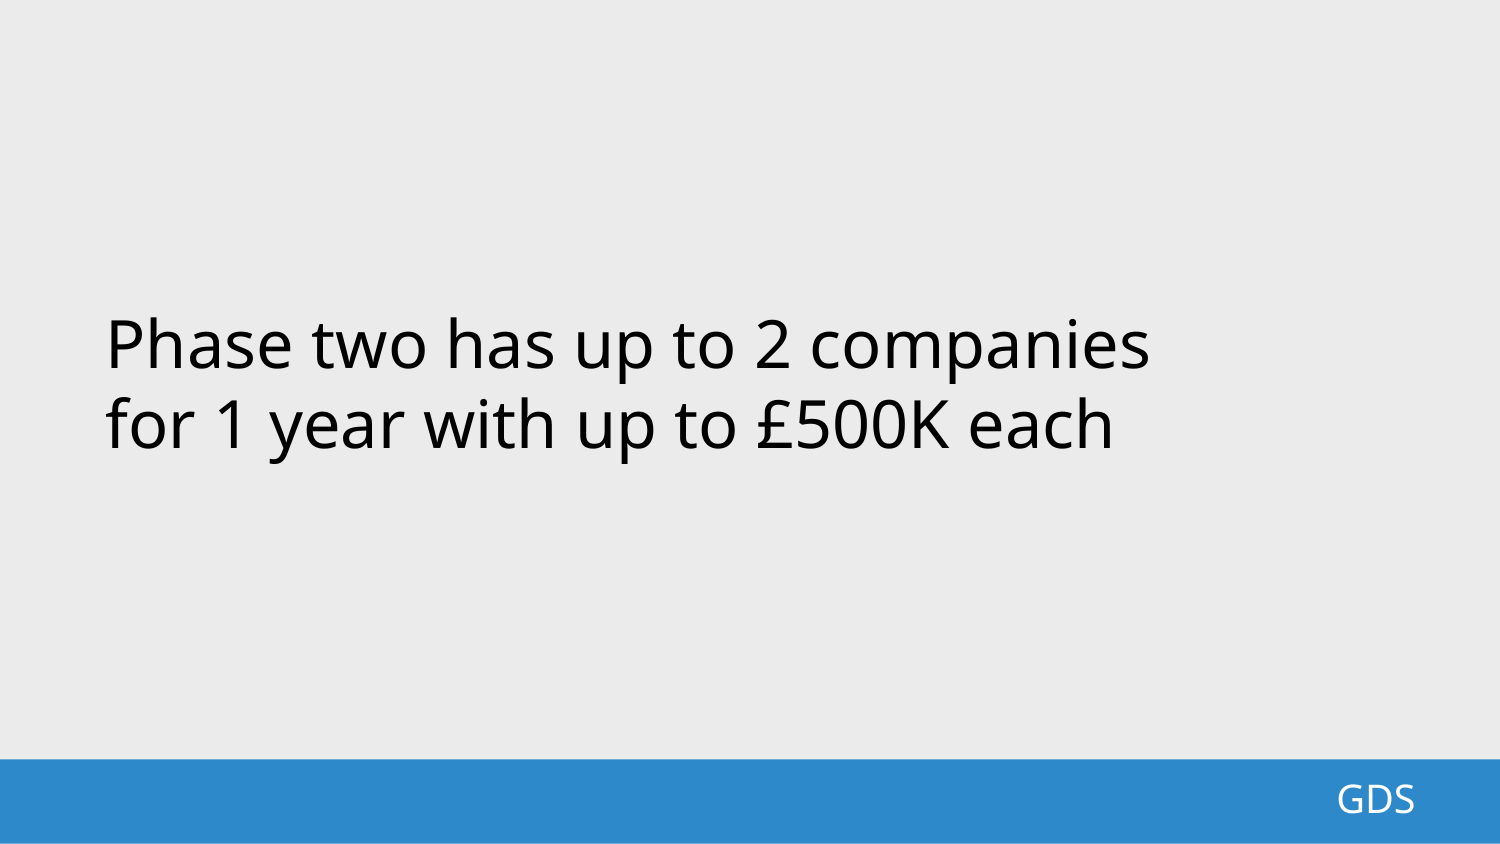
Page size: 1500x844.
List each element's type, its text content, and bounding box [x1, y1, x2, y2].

text_box Phase two has up to 2 companies for 1 year with up to £500K each [102, 0, 1397, 765]
